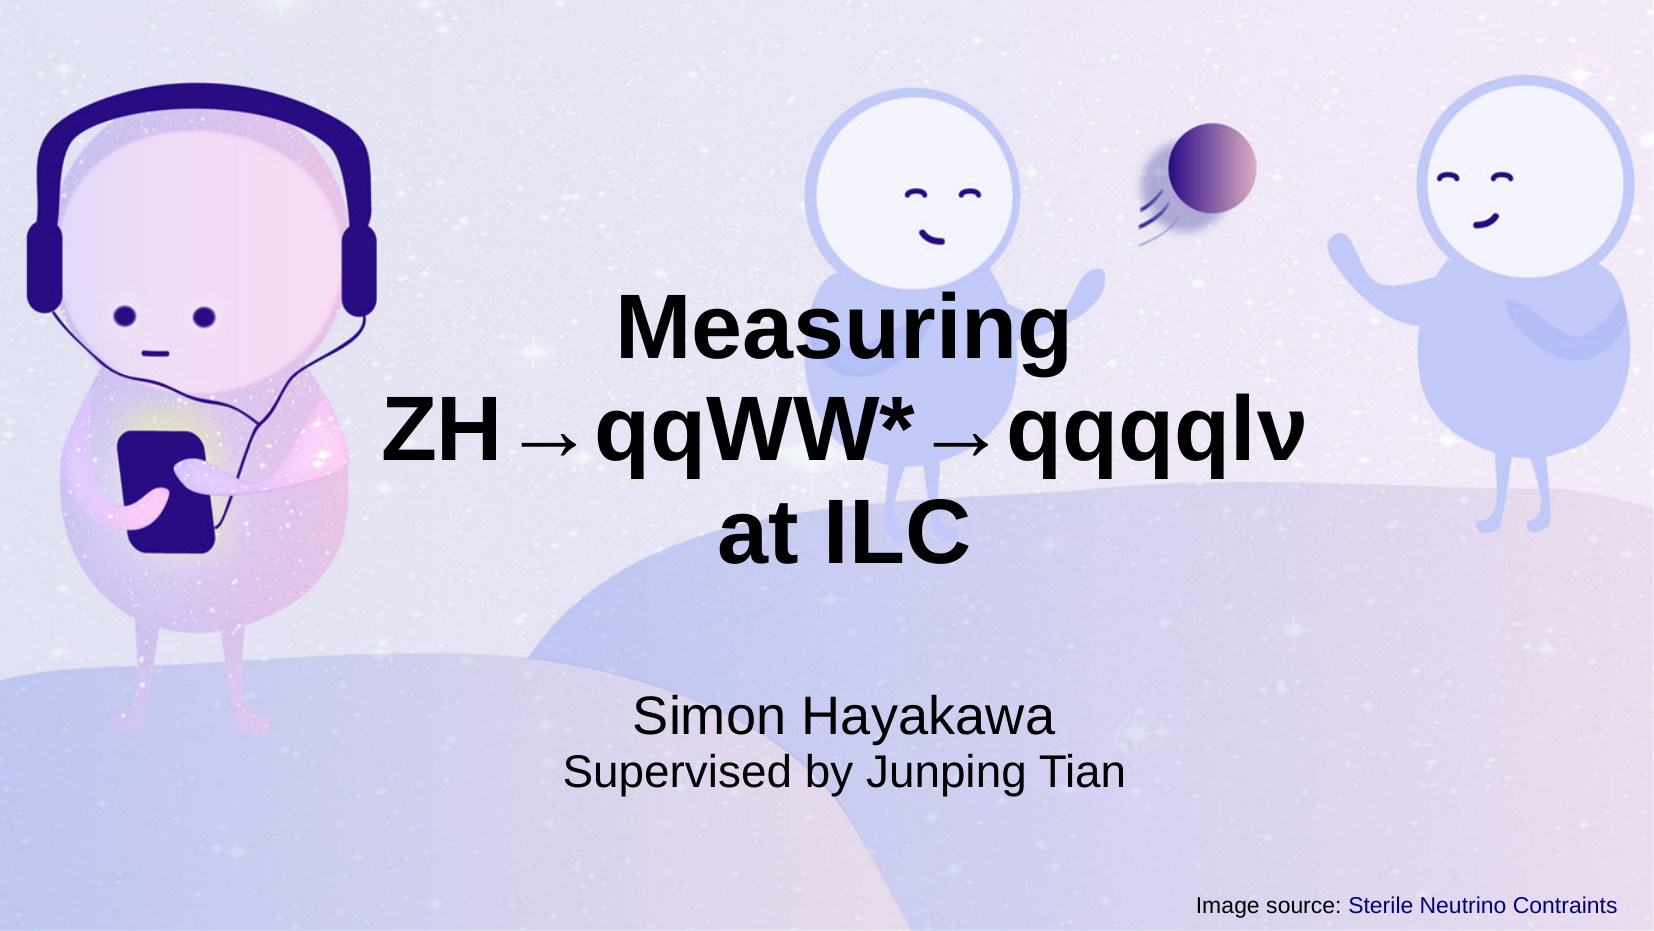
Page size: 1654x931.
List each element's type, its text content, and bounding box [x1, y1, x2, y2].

title Measuring ZH→qqWW*→qqqqlν at ILC Simon Hayakawa Supervised by Junping Tian [354, 275, 1335, 798]
text_box Image source: Sterile Neutrino Contraints [1181, 885, 1654, 931]
picture [0, 0, 1654, 931]
